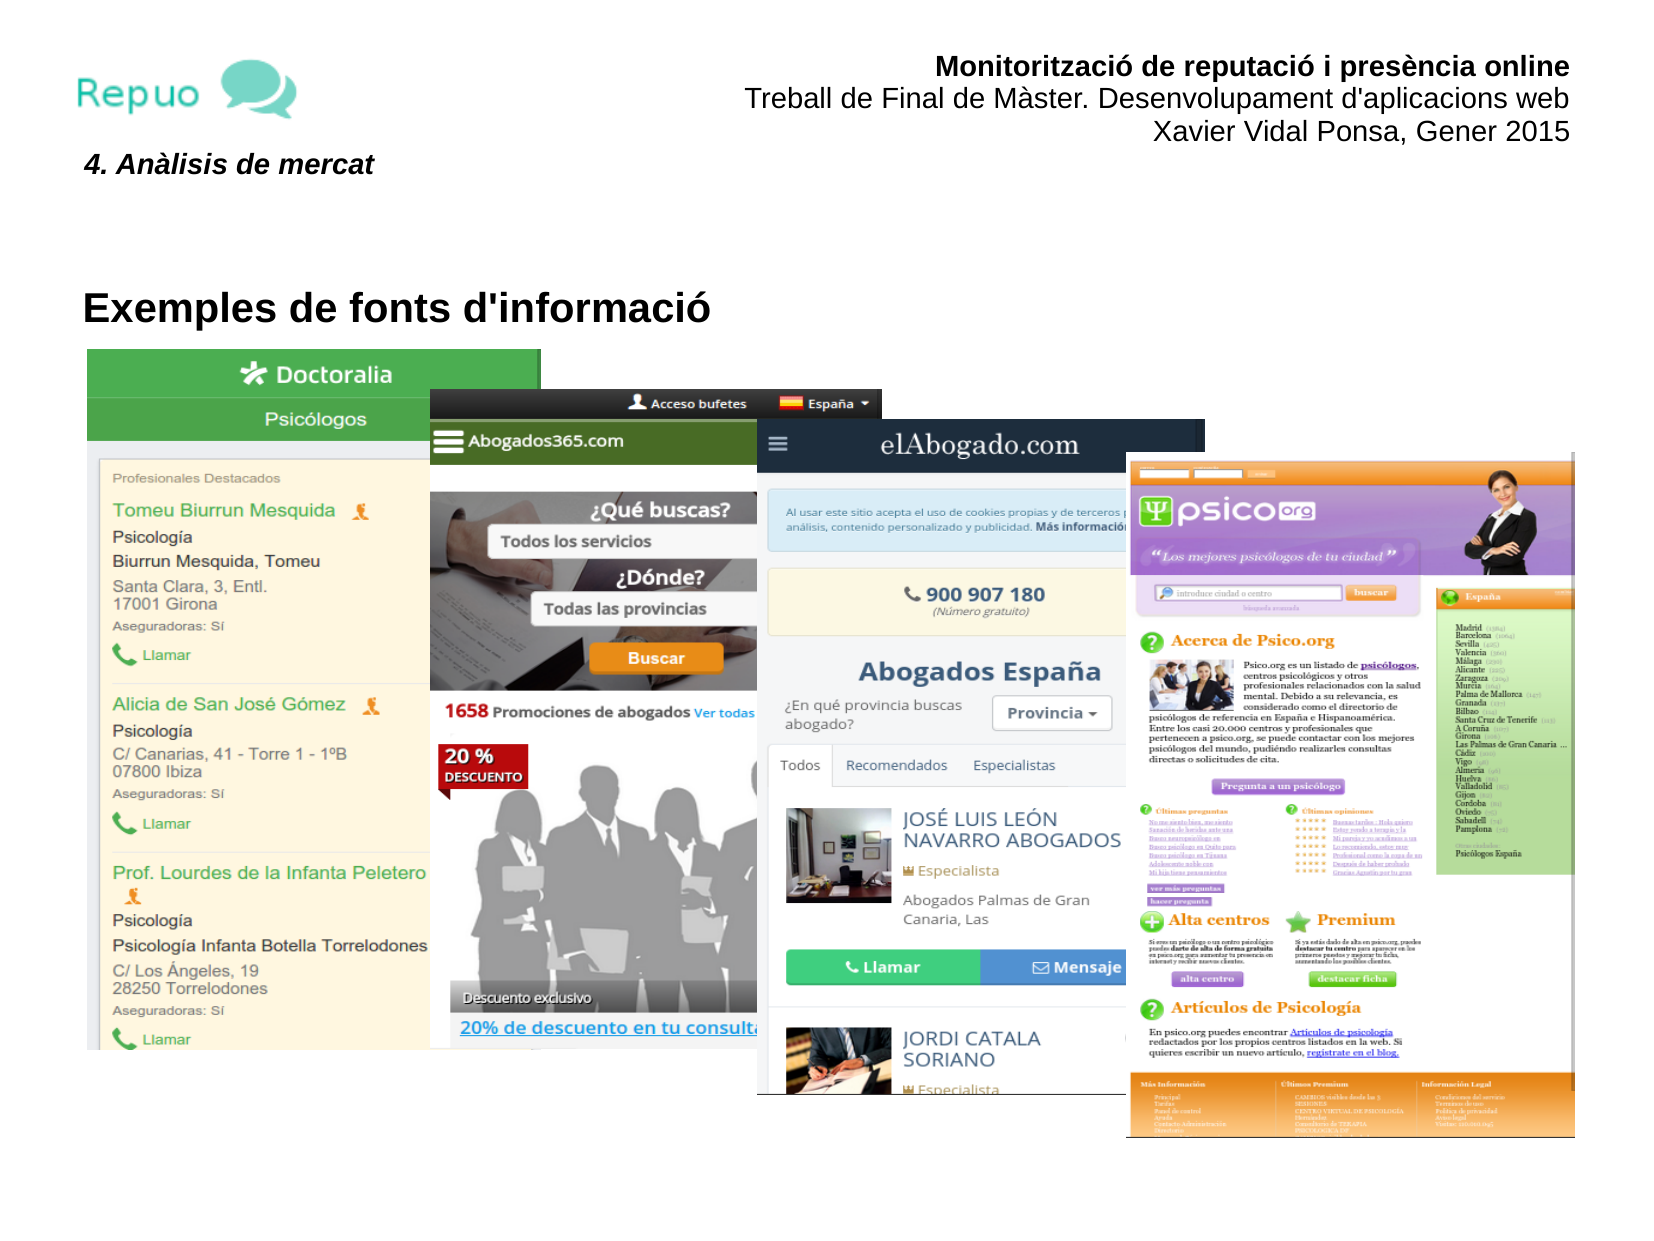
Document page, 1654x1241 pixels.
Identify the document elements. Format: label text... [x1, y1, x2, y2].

subtitle Exemples de fonts d'informació [82, 284, 1571, 1004]
picture [58, 32, 309, 150]
picture [87, 349, 1575, 1138]
title Monitorització de reputació i presència online Treball de Final de Màster. Desenvolupament d'aplicacions web Xavier Vidal Ponsa, Gener 2015 4. Anàlisis de mercat [82, 49, 1571, 215]
